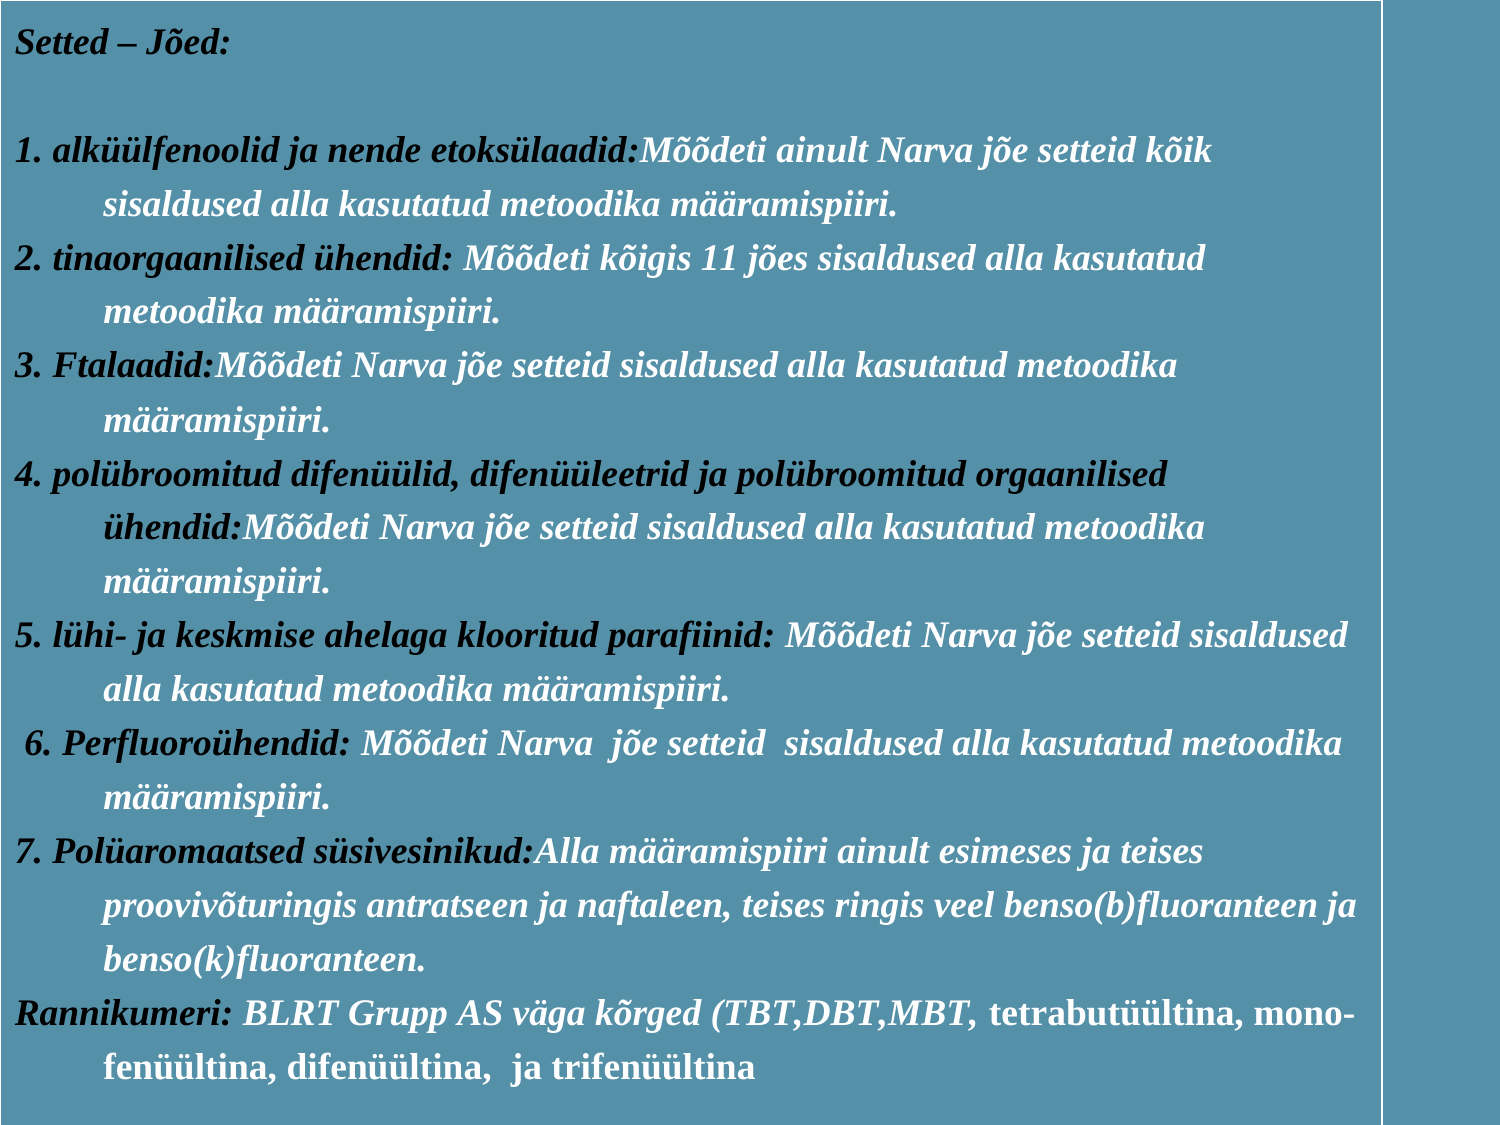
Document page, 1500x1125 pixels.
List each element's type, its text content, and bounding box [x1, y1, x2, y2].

text_box Setted – Jõed: 1. alküülfenoolid ja nende etoksülaadid:Mõõdeti ainult Narva jõe setteid kõik sisaldused alla kasutatud metoodika määramispiiri. 2. tinaorgaanilised ühendid: Mõõdeti kõigis 11 jões sisaldused alla kasutatud metoodika määramispiiri. 3. Ftalaadid:Mõõdeti Narva jõe setteid sisaldused alla kasutatud metoodika määramispiiri. 4. polübroomitud difenüülid, difenüüleetrid ja polübroomitud orgaanilised ühendid:Mõõdeti Narva jõe setteid sisaldused alla kasutatud metoodika määramispiiri. 5. lühi- ja keskmise ahelaga klooritud parafiinid: Mõõdeti Narva jõe setteid sisaldused alla kasutatud metoodika määramispiiri. 6. Perfluoroühendid: Mõõdeti Narva jõe setteid sisaldused alla kasutatud metoodika määramispiiri. 7. Polüaromaatsed süsivesinikud:Alla määramispiiri ainult esimeses ja teises proovivõturingis antratseen ja naftaleen, teises ringis veel benso(b)fluoranteen ja benso(k)fluoranteen. Rannikumeri: BLRT Grupp AS väga kõrged (TBT,DBT,MBT, tetrabutüültina, mono-fenüültina, difenüültina, ja trifenüültina [0, 0, 1383, 1125]
